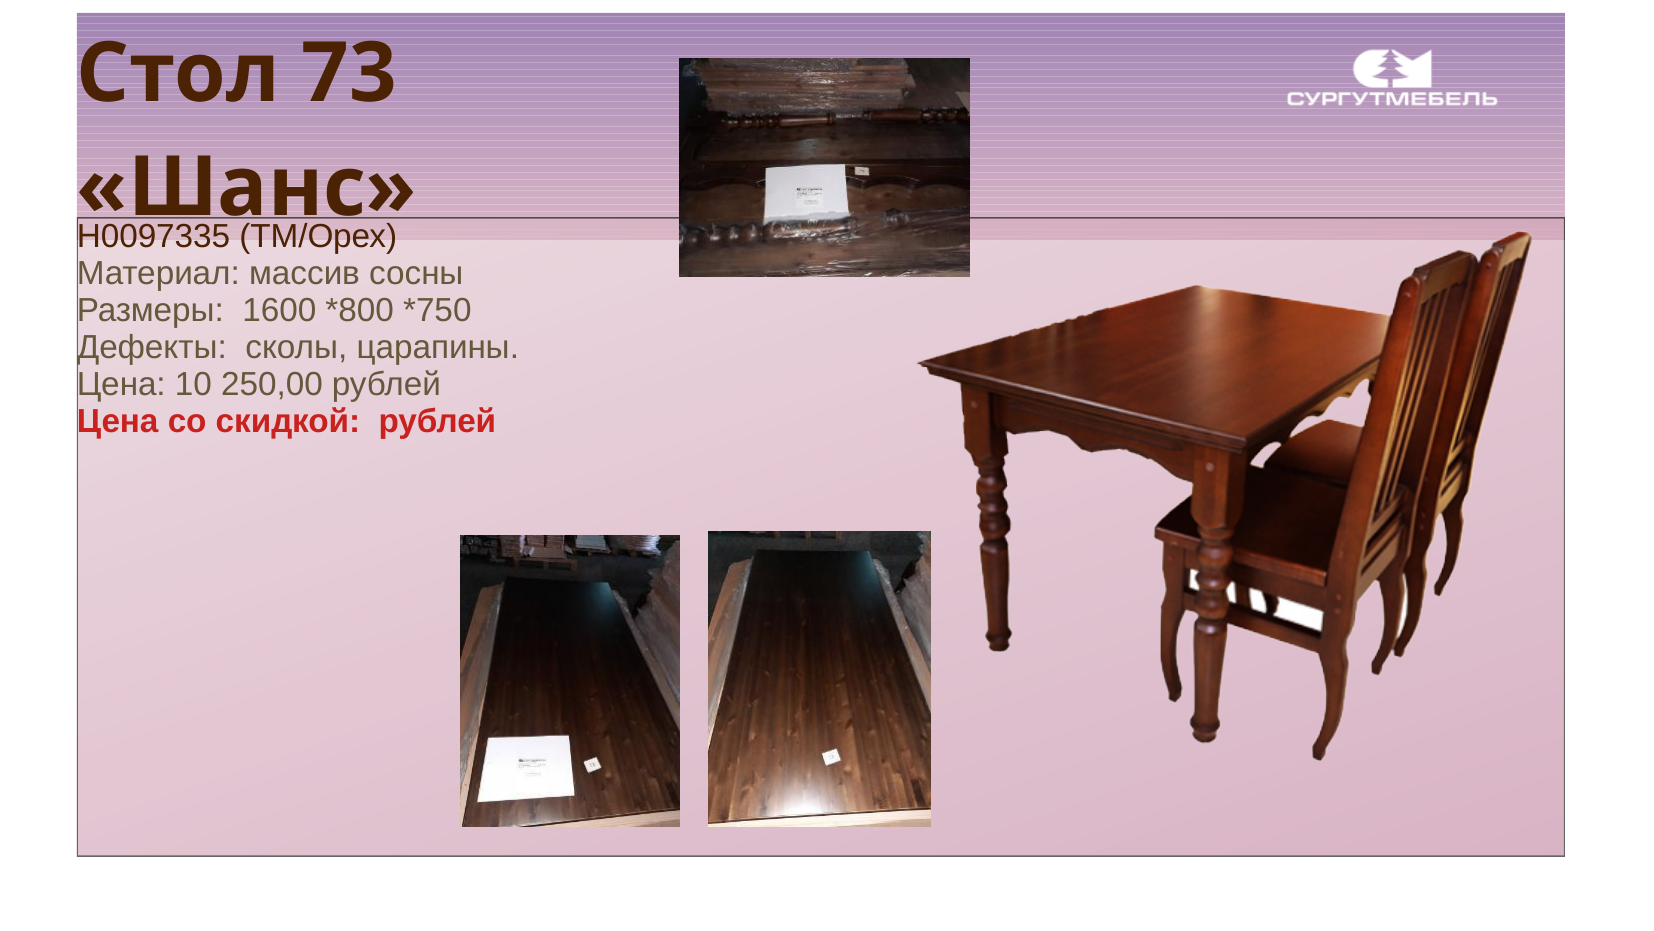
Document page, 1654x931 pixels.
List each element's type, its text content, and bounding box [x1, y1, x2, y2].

picture [679, 58, 1634, 827]
subtitle Н0097335 (ТМ/Орех) Материал: массив сосны Размеры: 1600 *800 *750 Дефекты: сколы, царапины. Цена: 10 250,00 рублей Цена со скидкой: рублей [76, 217, 1565, 857]
title Стол 73 «Шанс» [76, 23, 1565, 217]
picture [460, 535, 680, 827]
picture [1262, 5, 1513, 170]
